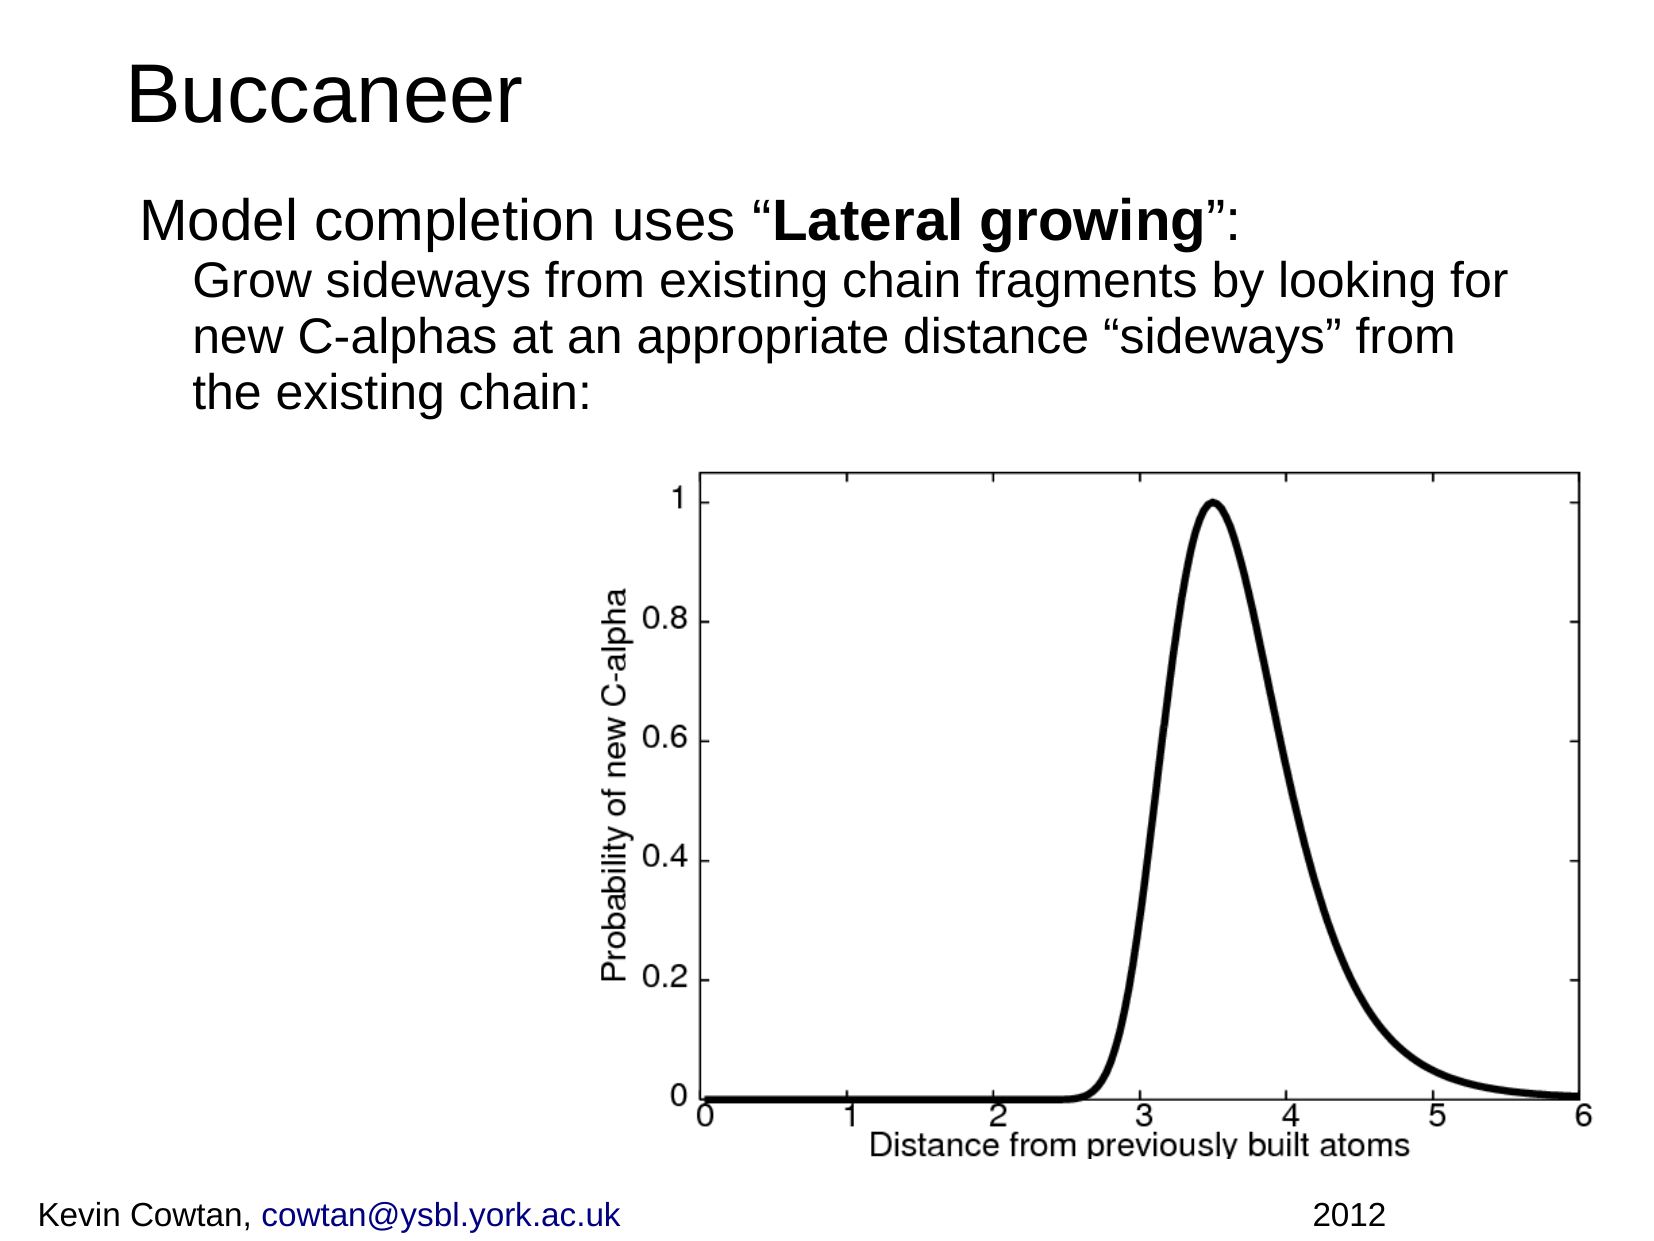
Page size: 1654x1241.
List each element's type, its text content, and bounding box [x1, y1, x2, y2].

title Buccaneer [125, 37, 1538, 151]
list Model completion uses “Lateral growing”: Grow sideways from existing chain fragments by looking for new C-alphas at an appropriate distance “sideways” from the existing chain: [121, 187, 1534, 1127]
picture [600, 449, 1613, 1159]
